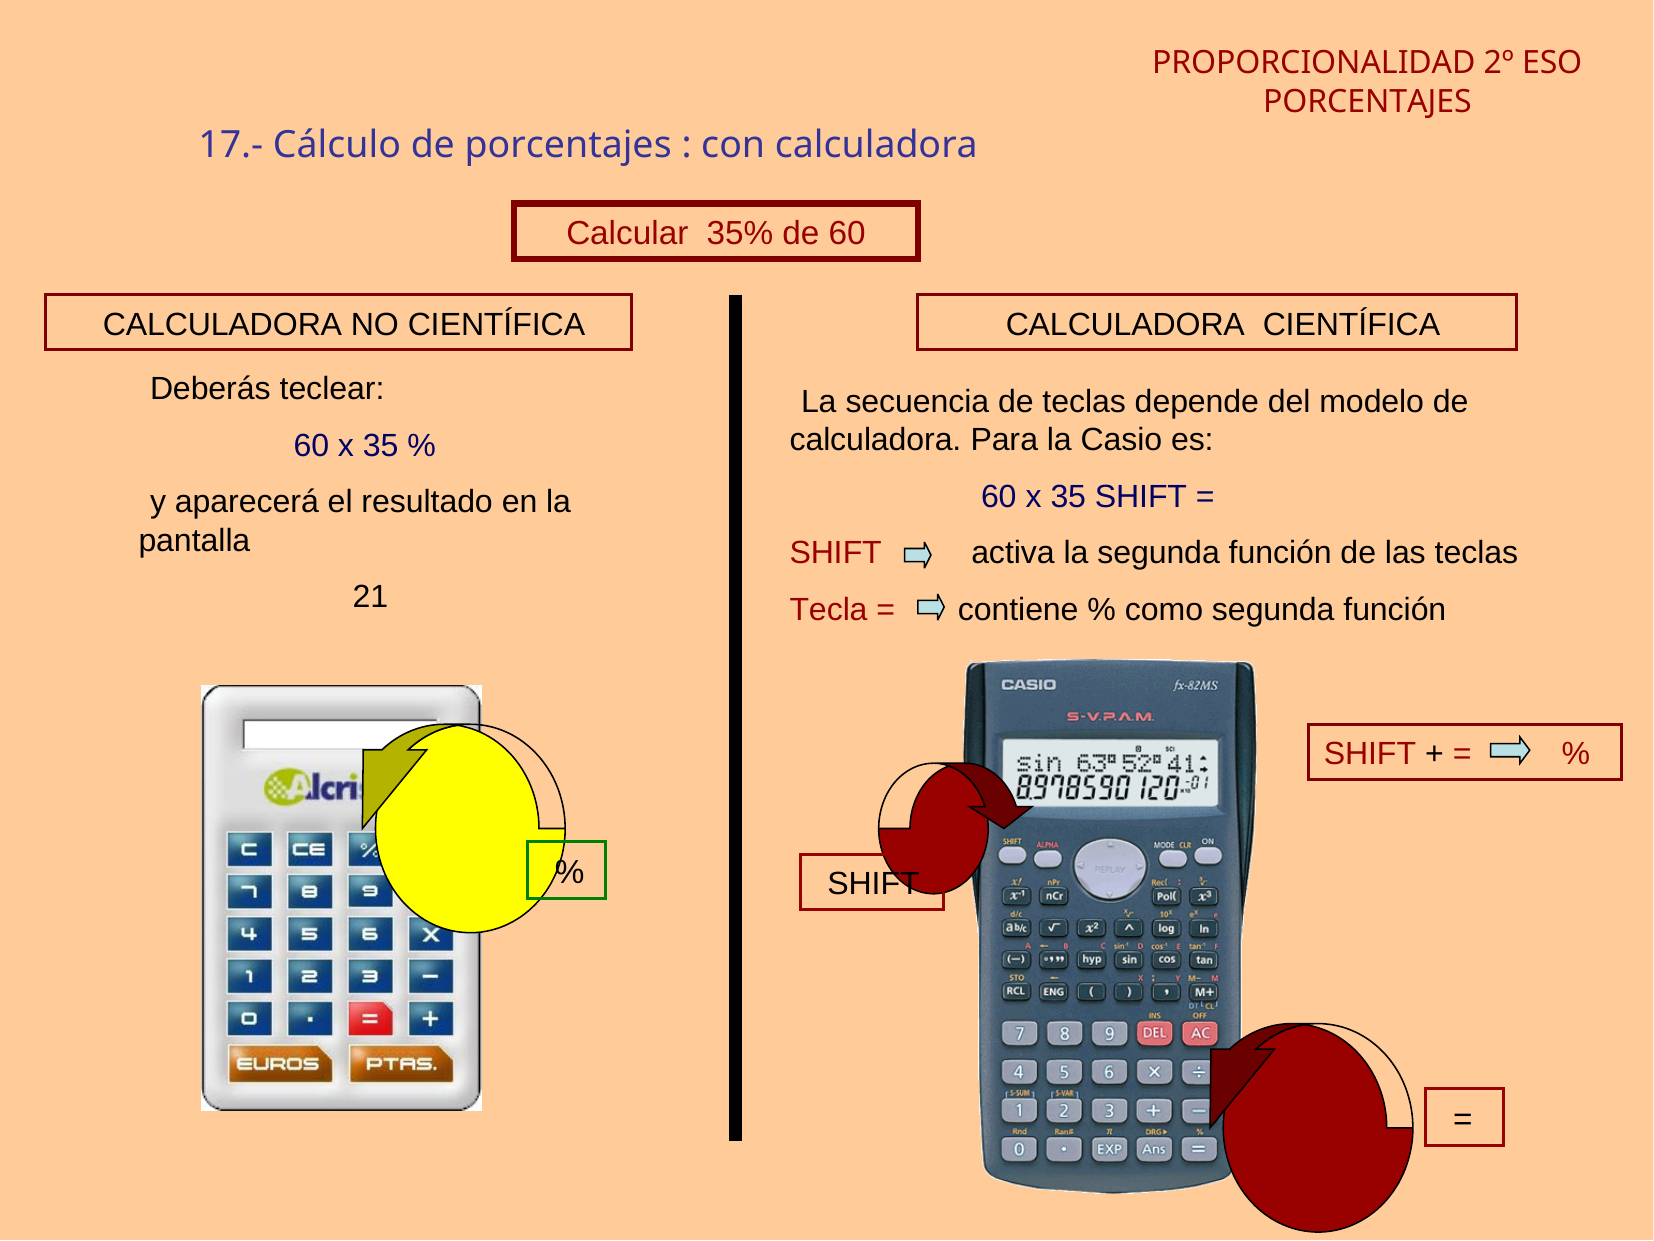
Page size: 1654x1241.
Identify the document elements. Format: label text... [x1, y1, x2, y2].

text_box Deberás teclear: 60 x 35 % y aparecerá el resultado en la pantalla 21 [123, 359, 606, 622]
text_box [1210, 1023, 1413, 1233]
text_box 17.- Cálculo de porcentajes : con calculadora [183, 112, 994, 173]
text_box [362, 724, 566, 933]
text_box SHIFT + = % [1308, 724, 1622, 780]
text_box CALCULADORA NO CIENTÍFICA [45, 294, 632, 350]
text_box [904, 542, 931, 569]
text_box Calcular 35% de 60 [514, 203, 919, 259]
picture [462, 725, 482, 732]
picture [201, 685, 482, 1111]
text_box PROPORCIONALIDAD 2º ESO PORCENTAJES [1137, 34, 1598, 127]
text_box CALCULADORA CIENTÍFICA [917, 294, 1517, 350]
text_box % [527, 841, 606, 899]
text_box = [1425, 1088, 1504, 1146]
text_box [878, 763, 1032, 893]
text_box La secuencia de teclas depende del modelo de calculadora. Para la Casio es: 60 x 35 SHIFT = SHIFT activa la segunda función de las teclas Tecla = contiene % como segunda función [774, 372, 1609, 635]
text_box [1490, 737, 1530, 764]
picture [943, 659, 1301, 1194]
text_box [917, 593, 945, 621]
text_box SHIFT [800, 854, 944, 910]
